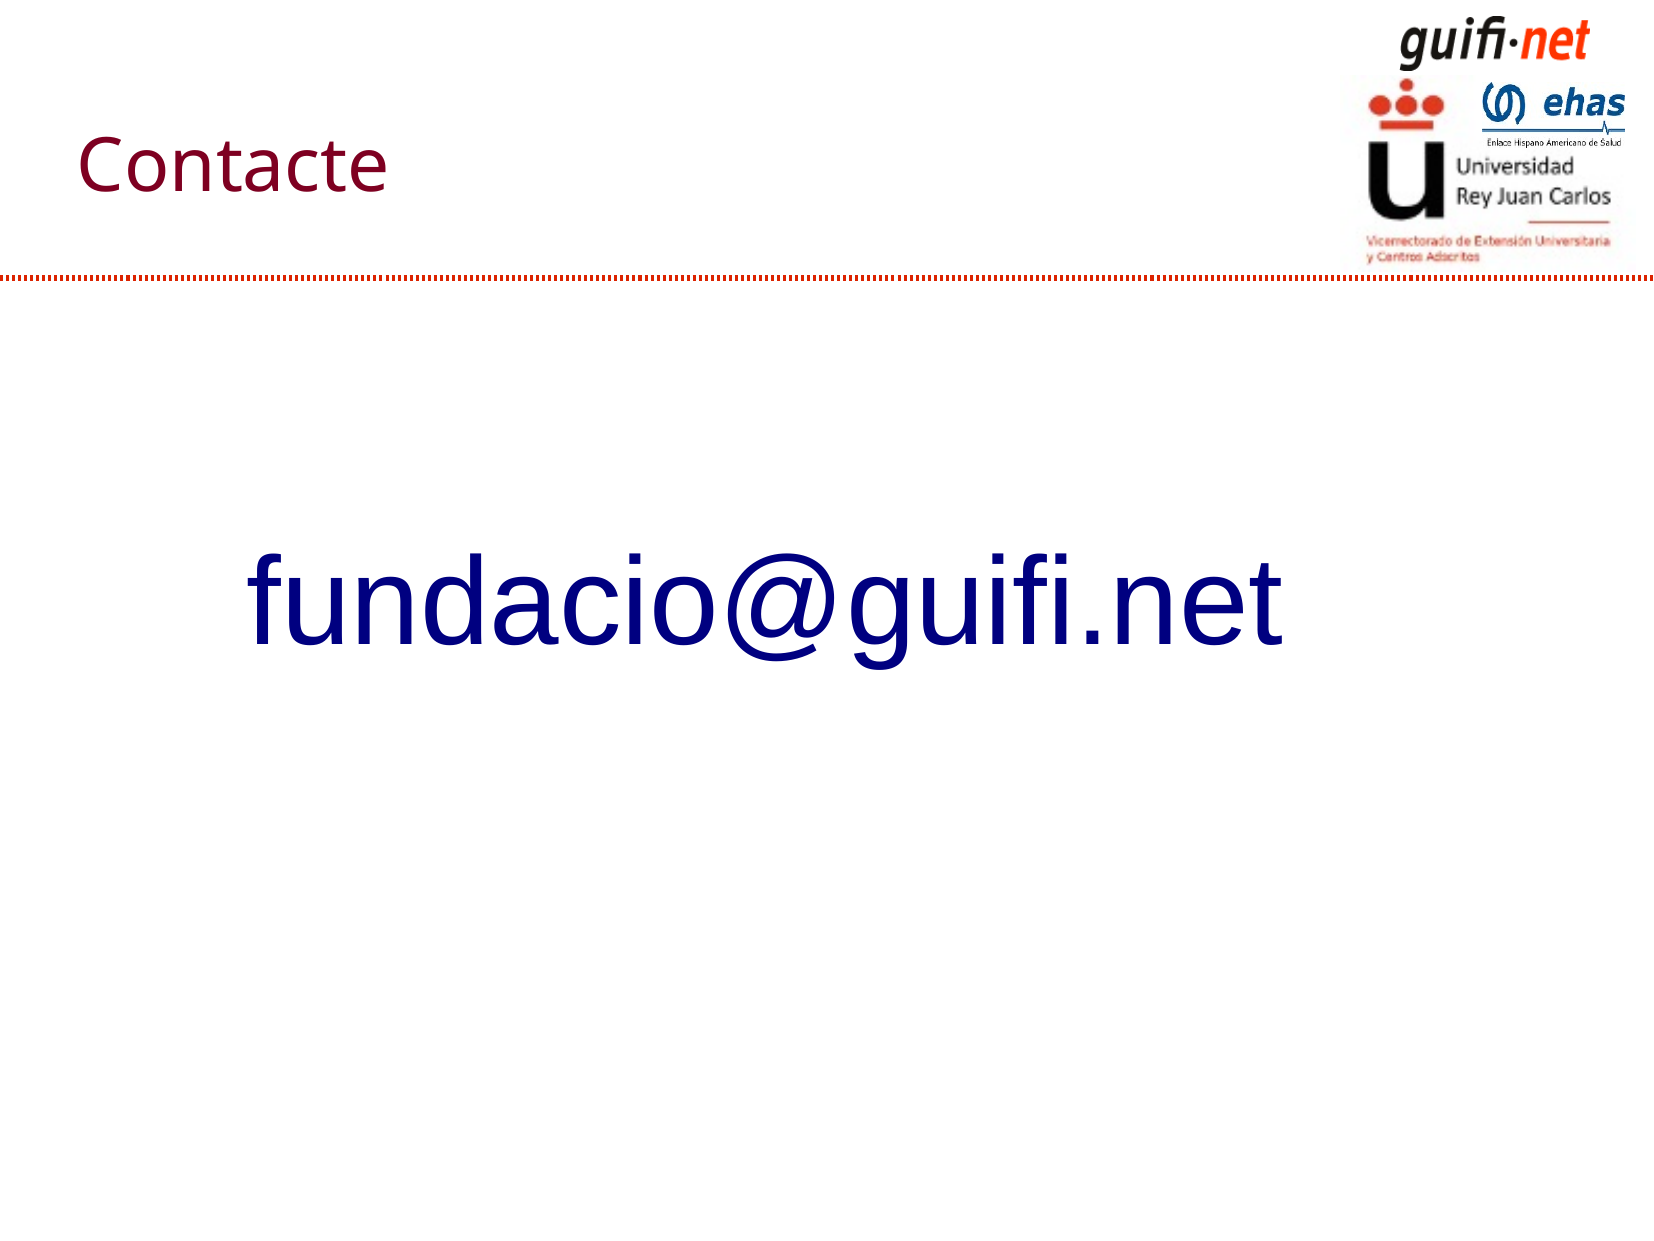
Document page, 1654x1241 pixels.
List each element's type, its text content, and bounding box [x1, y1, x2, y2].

picture [1340, 75, 1636, 272]
title Contacte [76, 59, 1093, 267]
picture [1399, 16, 1590, 71]
text_box fundacio@guifi.net [231, 524, 1299, 679]
